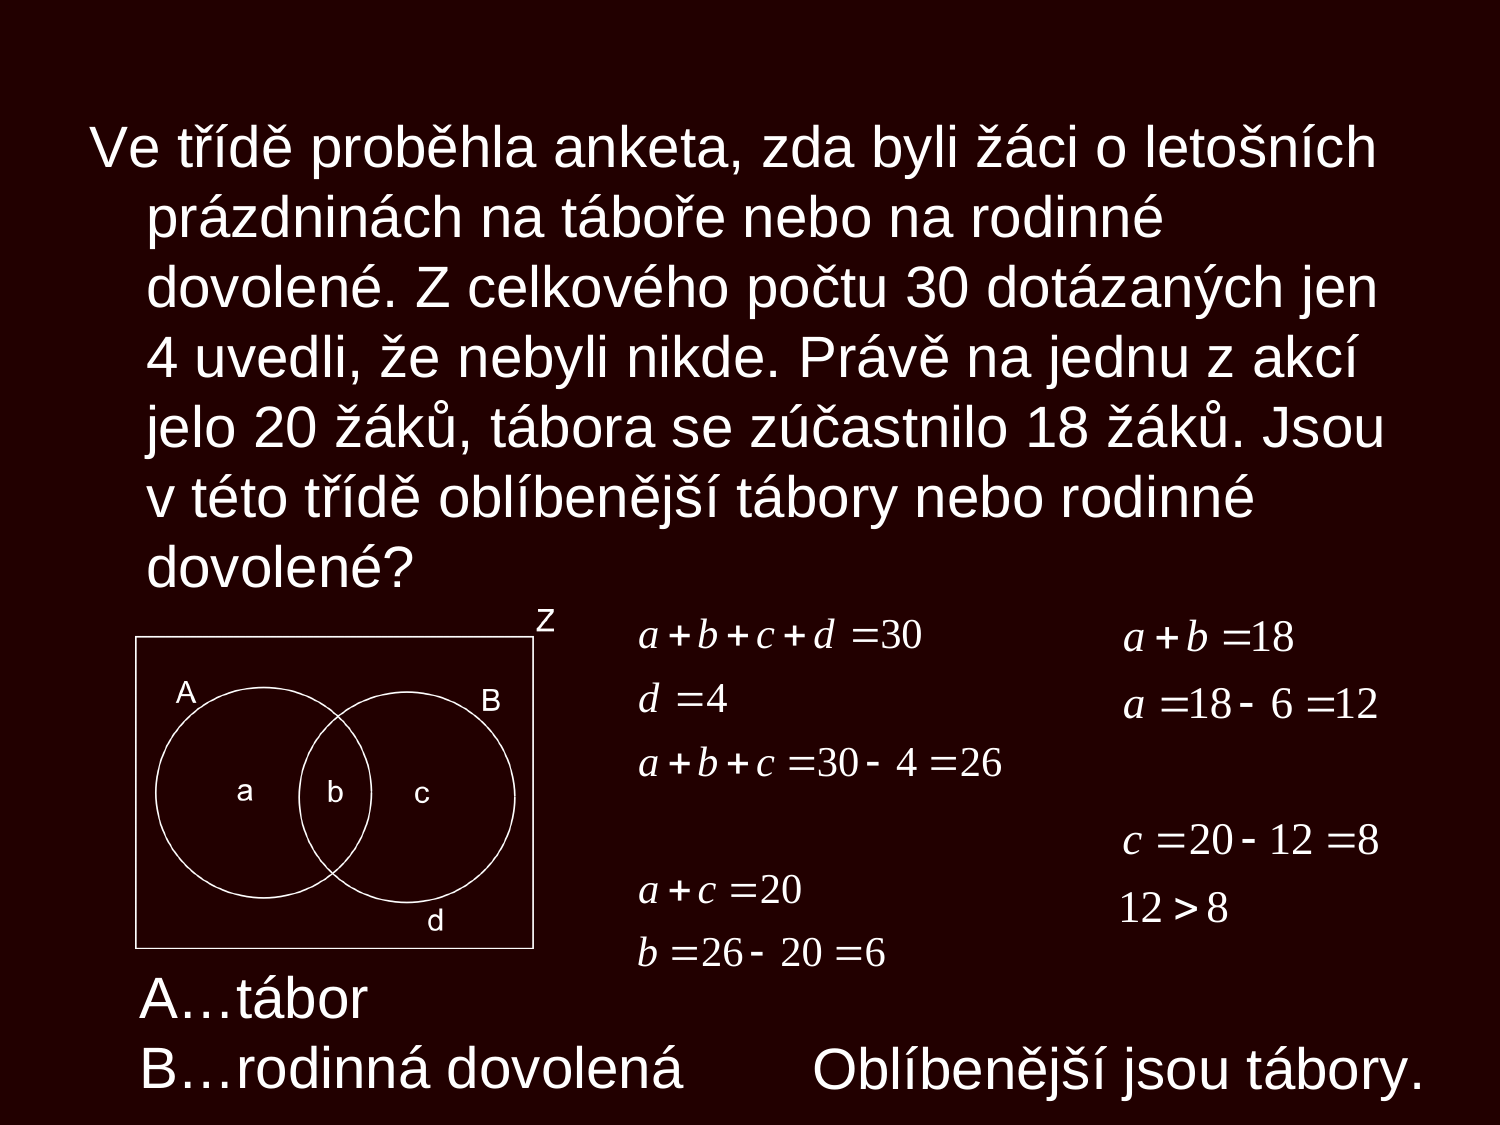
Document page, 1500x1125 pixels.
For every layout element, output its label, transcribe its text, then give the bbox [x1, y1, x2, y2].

chart [1116, 609, 1388, 935]
list Ve třídě proběhla anketa, zda byli žáci o letošních prázdninách na táboře nebo na rodinné dovolené. Z celkového počtu 30 dotázaných jen 4 uvedli, že nebyli nikde. Právě na jednu z akcí jelo 20 žáků, tábora se zúčastnilo 18 žáků. Jsou v této třídě oblíbenější tábory nebo rodinné dovolené? [75, 101, 1426, 610]
picture [135, 609, 554, 949]
text_box Oblíbenější jsou tábory. [797, 1023, 1441, 1109]
text_box A…tábor B…rodinná dovolená [124, 952, 700, 1108]
chart [631, 609, 1010, 978]
